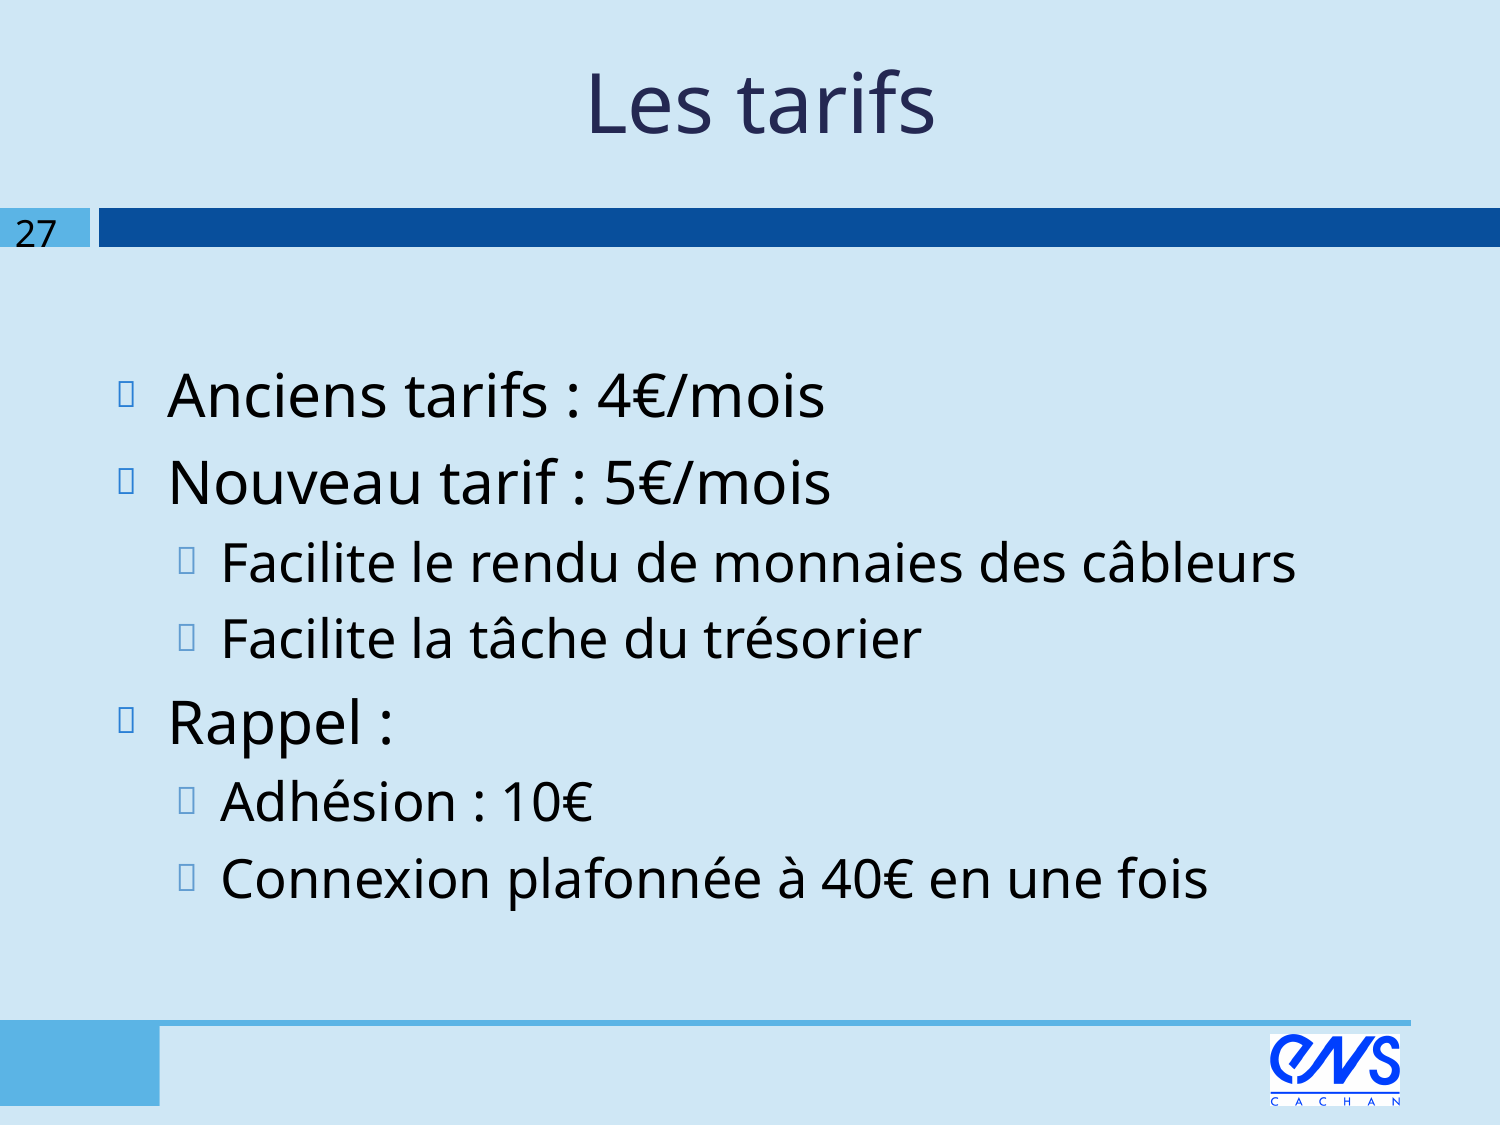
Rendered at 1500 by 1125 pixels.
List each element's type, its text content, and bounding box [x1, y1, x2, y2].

picture [1270, 1034, 1400, 1106]
picture [20, 243, 43, 247]
picture [0, 243, 17, 247]
picture [45, 208, 1500, 247]
title Les tarifs [106, 42, 1438, 212]
list Anciens tarifs : 4€/mois Nouveau tarif : 5€/mois Facilite le rendu de monnaies des câbleurs Facilite la tâche du trésorier Rappel : Adhésion : 10€ Connexion plafonnée à 40€ en une fois [100, 262, 1438, 1000]
slide_number <numéro> [0, 202, 88, 243]
